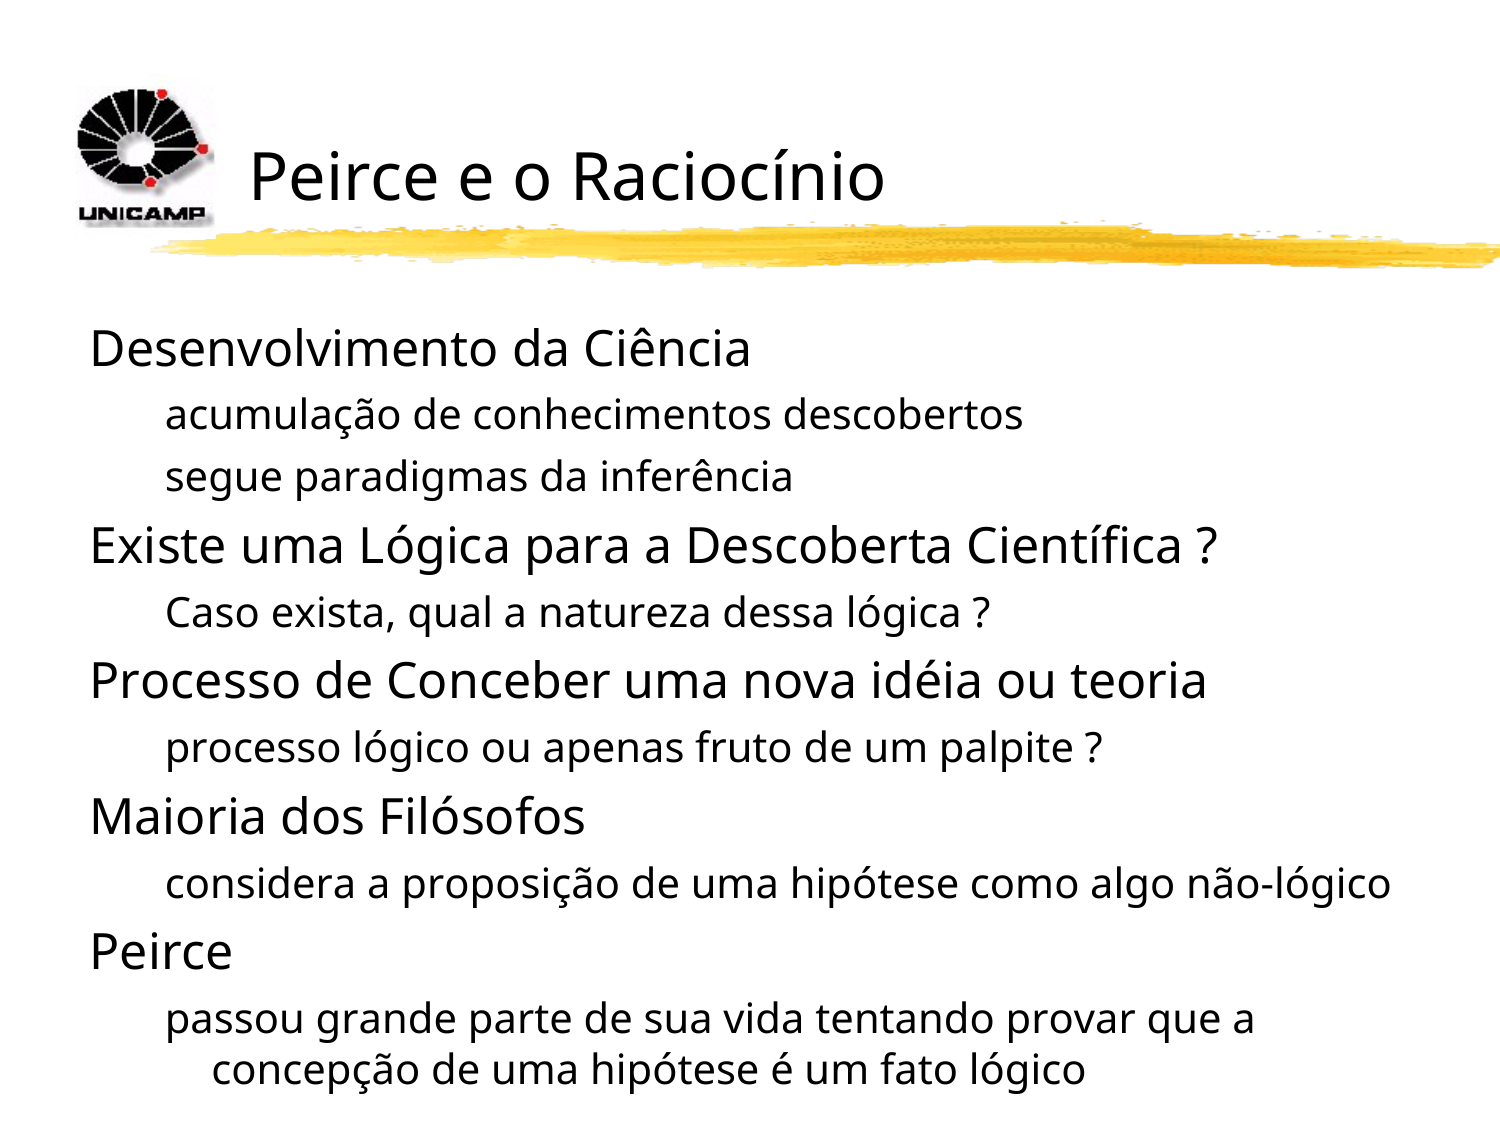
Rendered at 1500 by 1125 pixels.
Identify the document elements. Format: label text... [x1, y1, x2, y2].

picture [75, 74, 1500, 279]
list Desenvolvimento da Ciência acumulação de conhecimentos descobertos segue paradigmas da inferência Existe uma Lógica para a Descoberta Científica ? Caso exista, qual a natureza dessa lógica ? Processo de Conceber uma nova idéia ou teoria processo lógico ou apenas fruto de um palpite ? Maioria dos Filósofos considera a proposição de uma hipótese como algo não-lógico Peirce passou grande parte de sua vida tentando provar que a concepção de uma hipótese é um fato lógico [74, 309, 1417, 994]
title Peirce e o Raciocínio [233, 37, 1434, 225]
